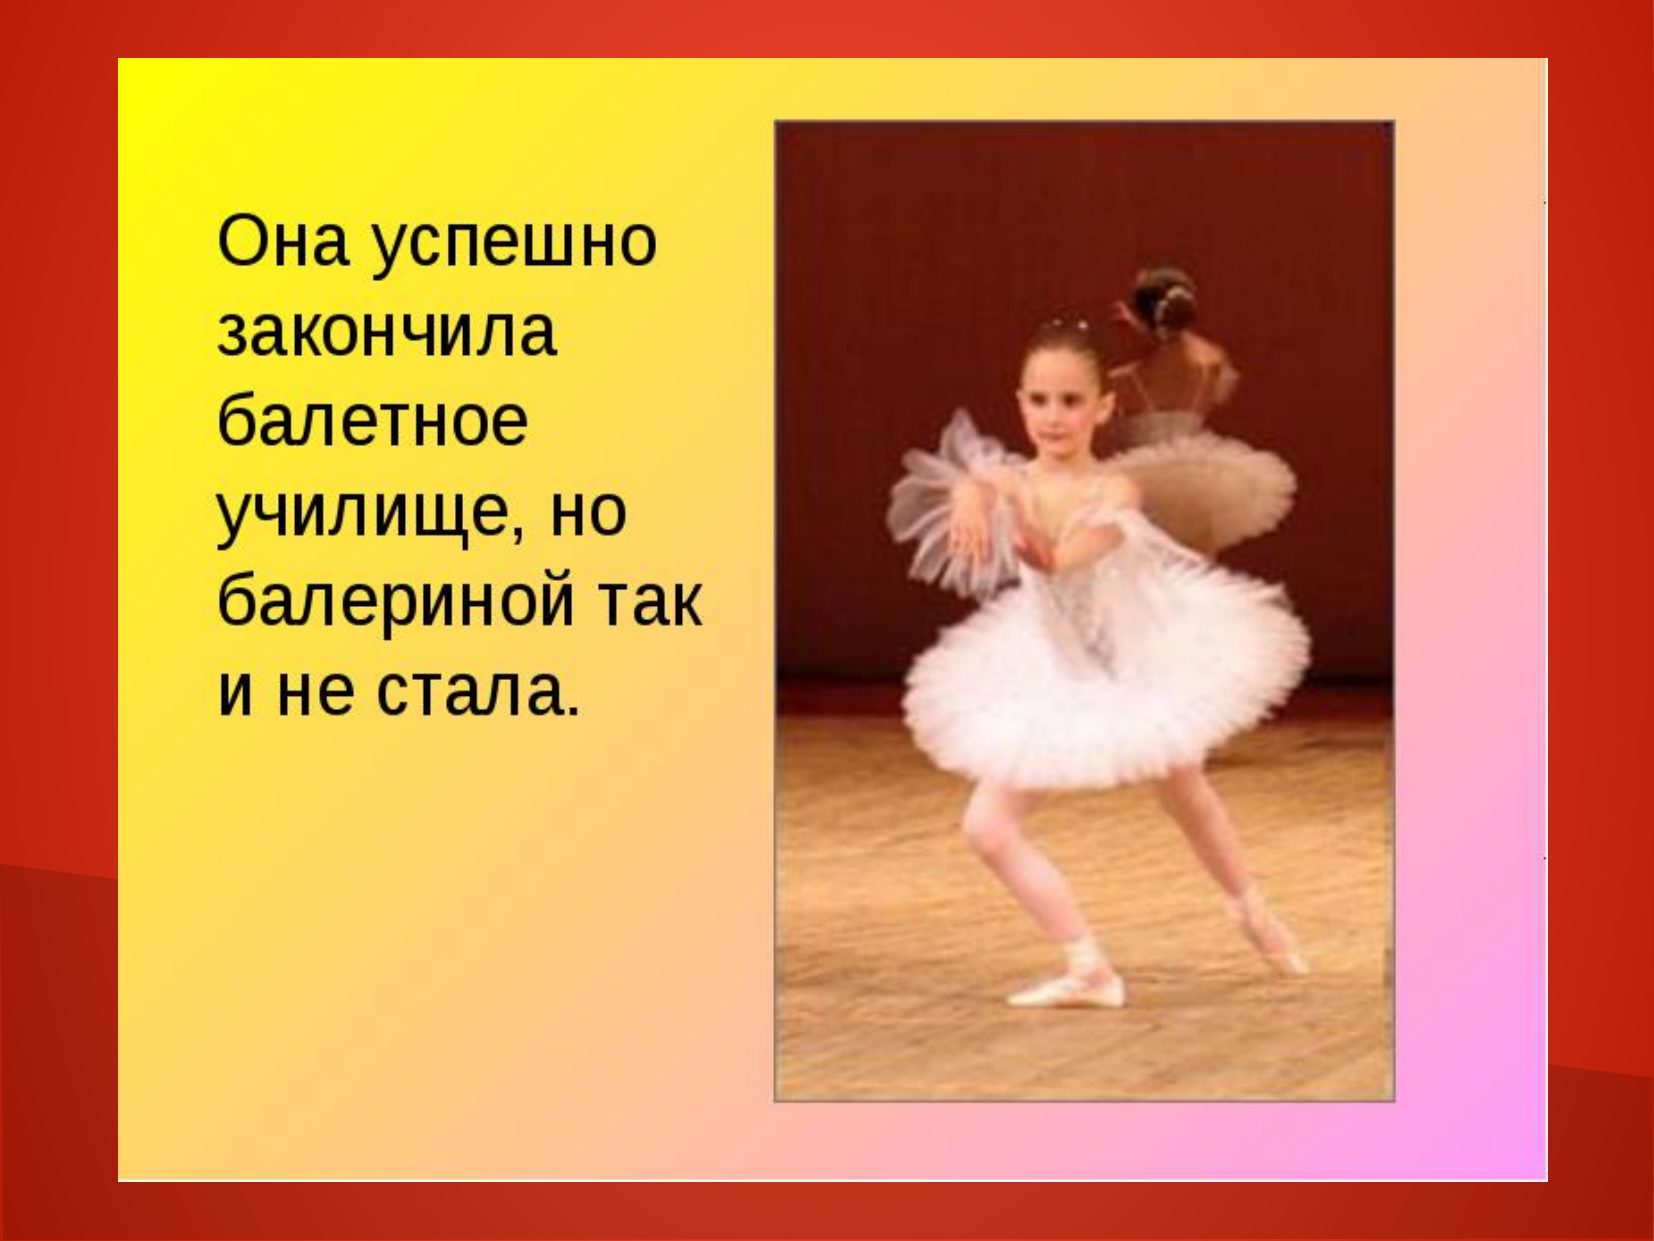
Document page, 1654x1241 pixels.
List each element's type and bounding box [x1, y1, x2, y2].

picture [118, 58, 1548, 1182]
